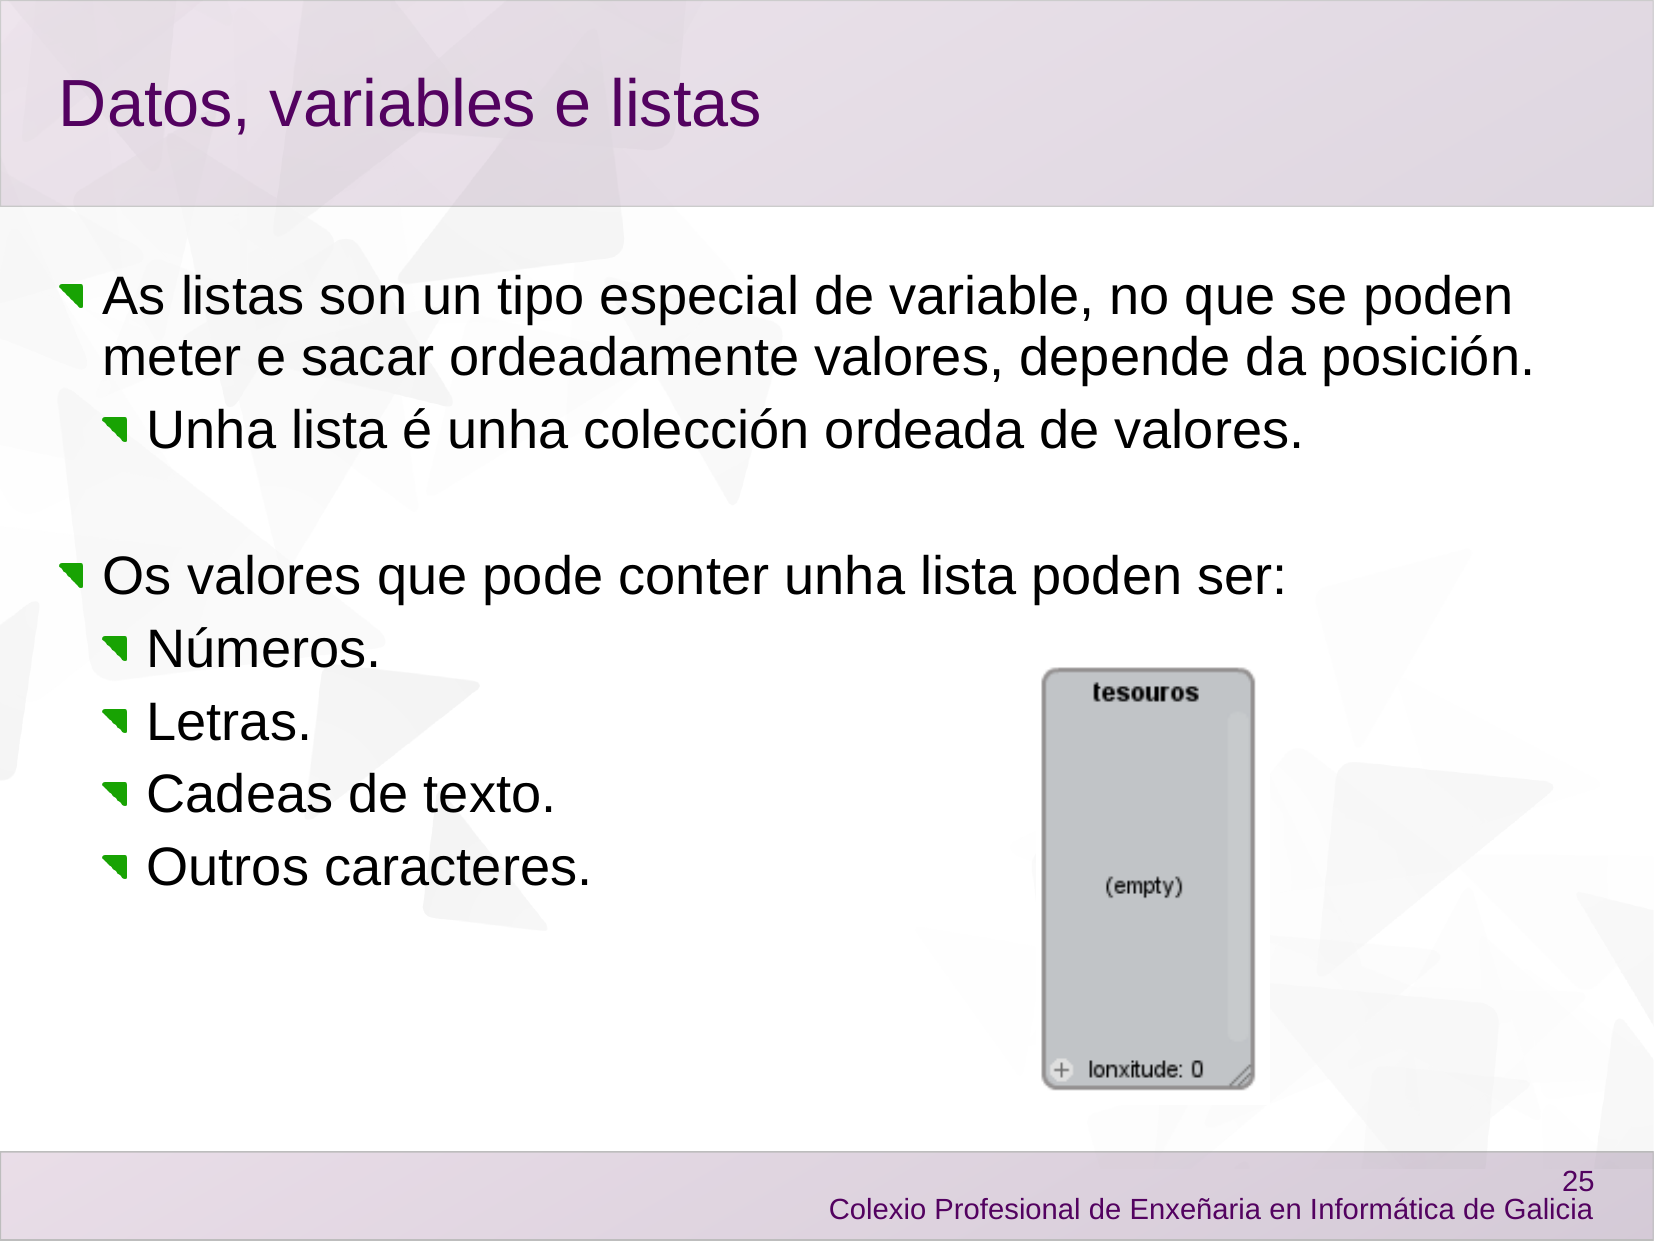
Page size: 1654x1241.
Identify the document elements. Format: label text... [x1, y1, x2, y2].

list As listas son un tipo especial de variable, no que se poden meter e sacar ordeadamente valores, depende da posición. Unha lista é unha colección ordeada de valores. Os valores que pode conter unha lista poden ser: Números. Letras. Cadeas de texto. Outros caracteres. [59, 265, 1595, 986]
picture [0, 0, 783, 931]
picture [915, 548, 1654, 1169]
title Datos, variables e listas [59, 29, 1595, 178]
